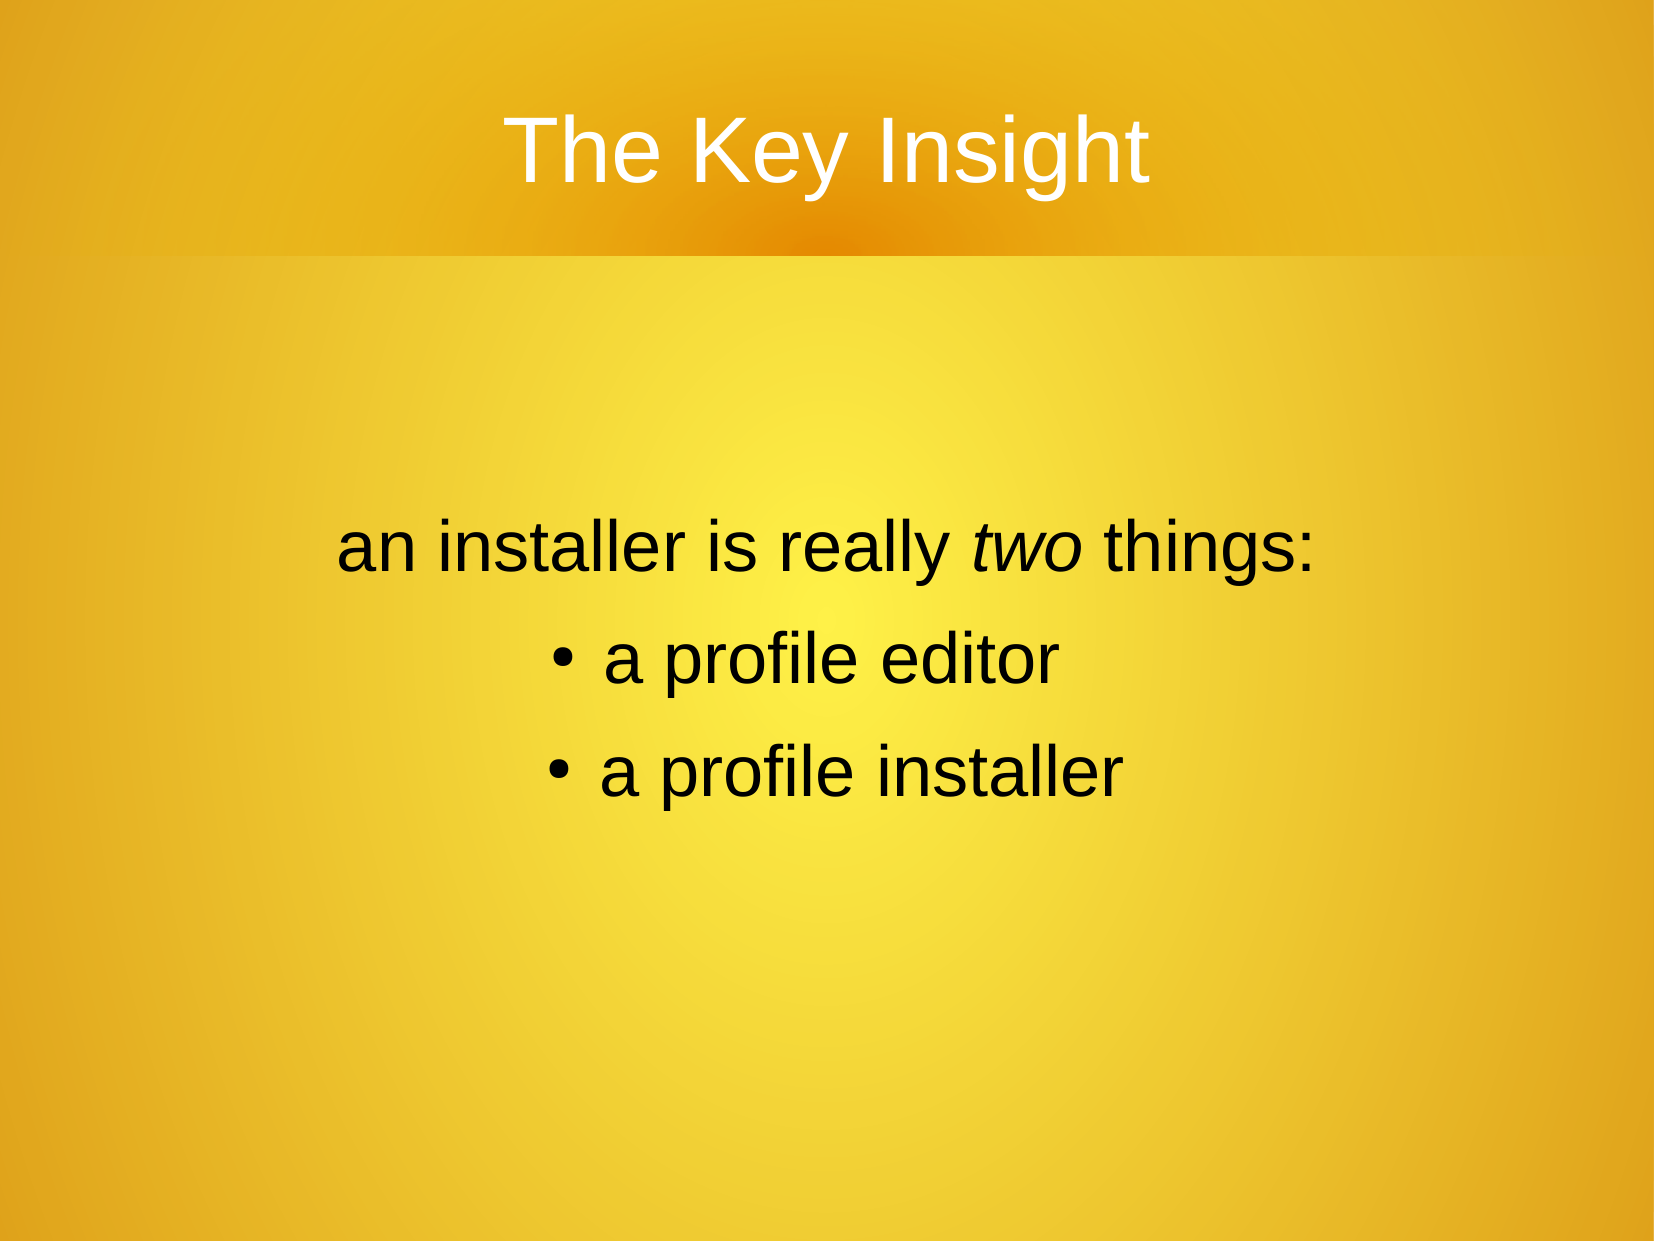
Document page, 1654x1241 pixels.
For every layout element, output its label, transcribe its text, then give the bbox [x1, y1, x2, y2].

title The Key Insight [82, 47, 1571, 252]
list an installer is really two things: a profile editor a profile installer [82, 299, 1571, 1019]
